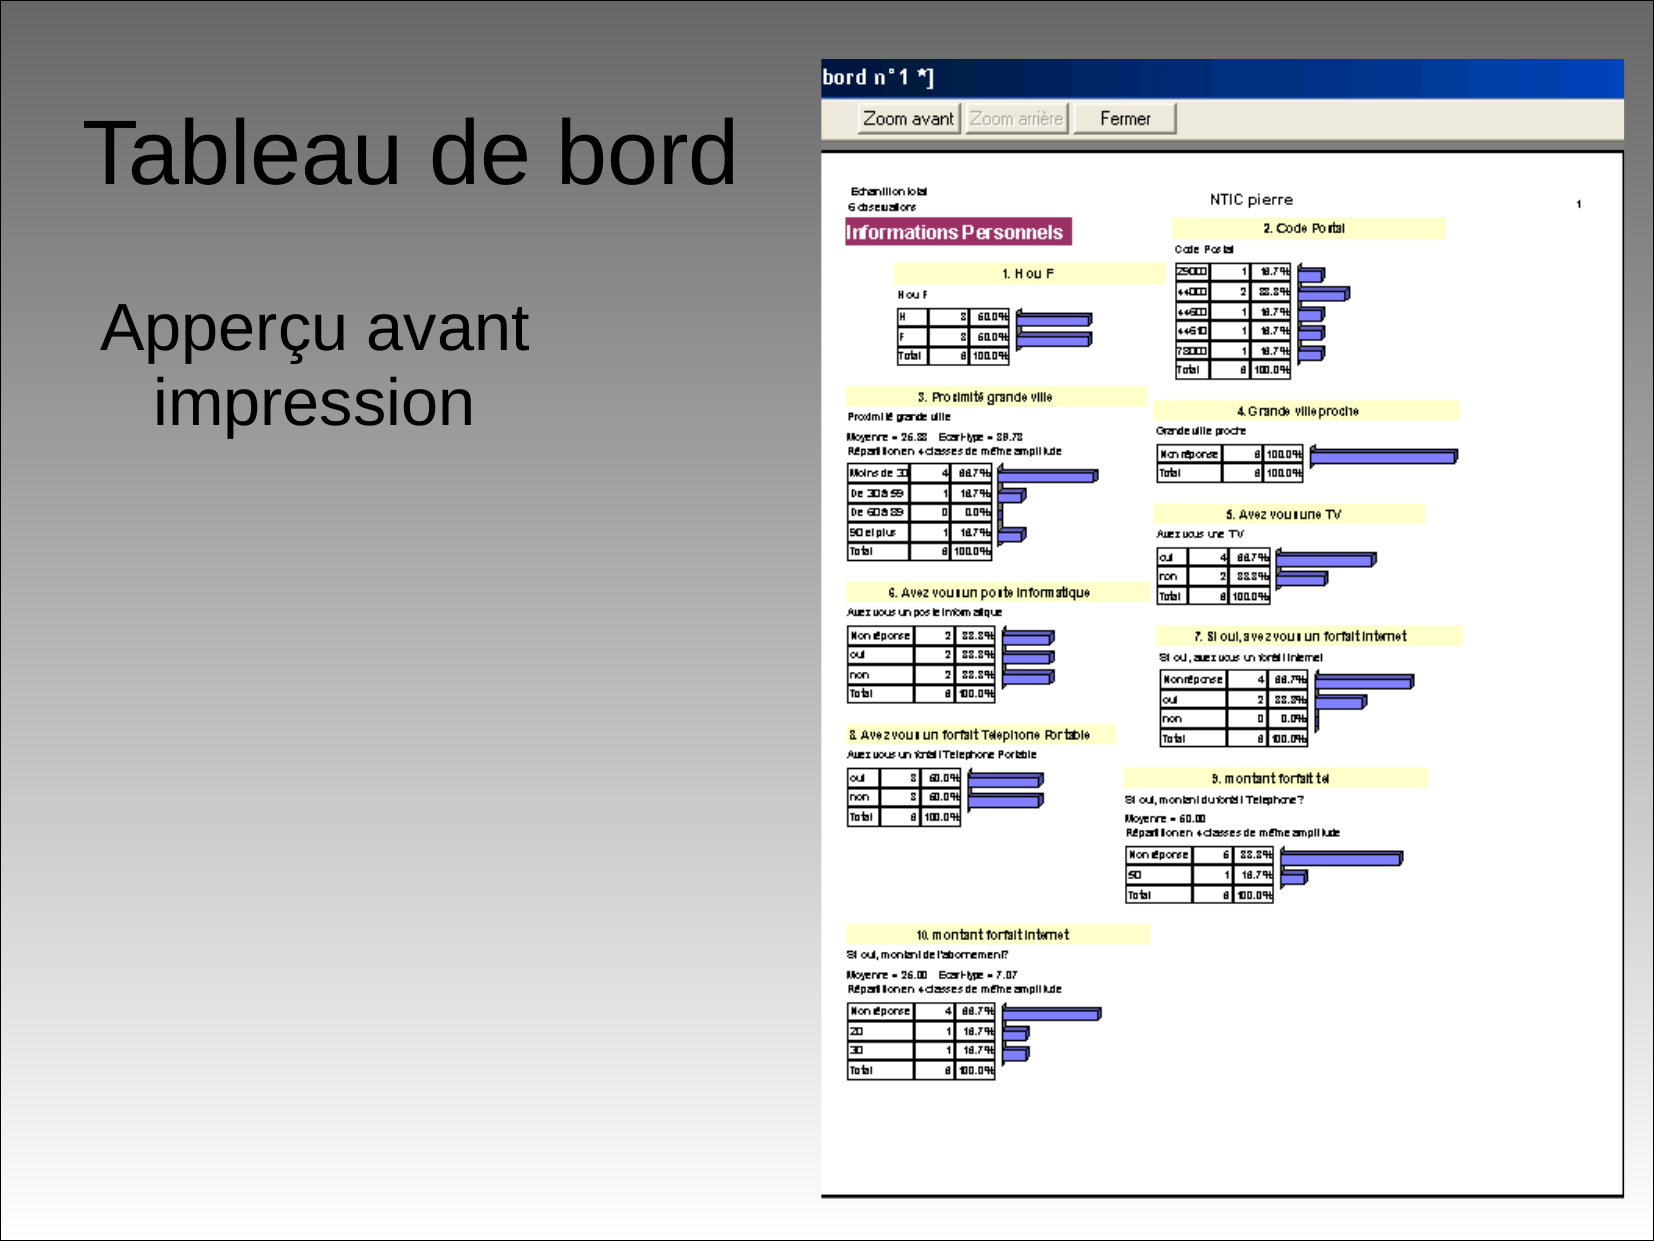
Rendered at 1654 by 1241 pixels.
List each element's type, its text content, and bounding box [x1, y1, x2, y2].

title Tableau de bord [82, 49, 1571, 257]
list Apperçu avant impression [82, 290, 680, 1094]
picture [821, 59, 1625, 1199]
